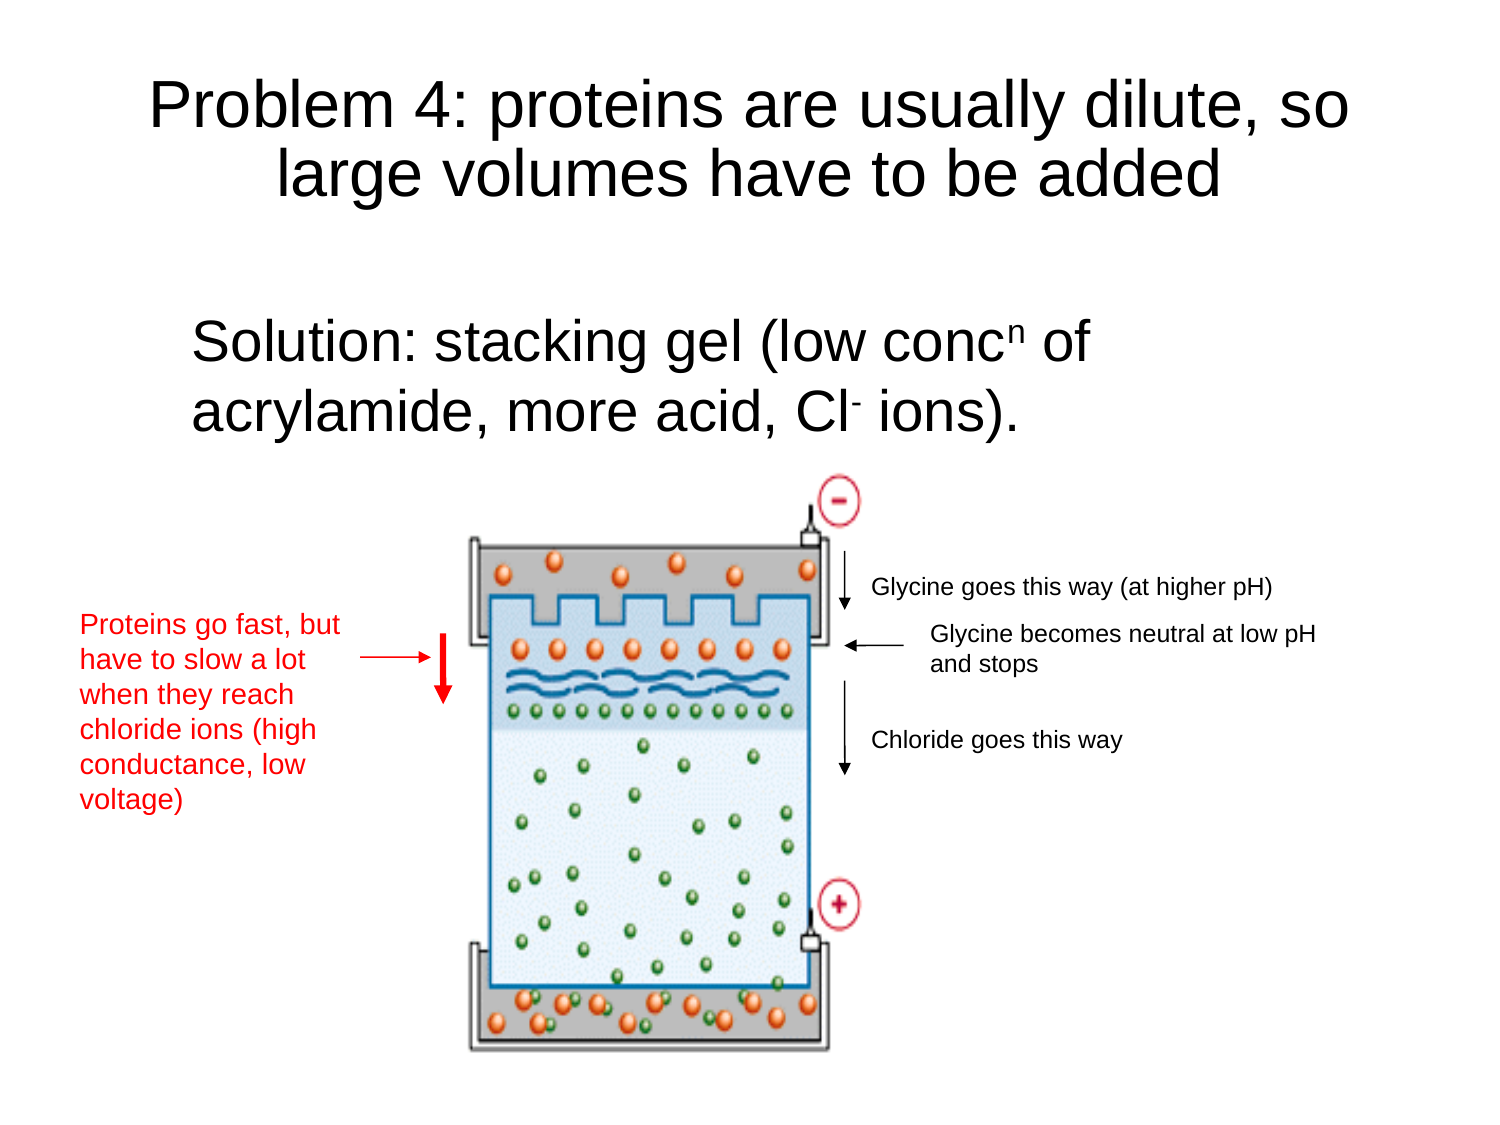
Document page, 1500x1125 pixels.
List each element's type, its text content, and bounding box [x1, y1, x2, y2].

picture [454, 456, 877, 1071]
text_box Solution: stacking gel (low concn of acrylamide, more acid, Cl- ions). [177, 295, 1347, 558]
text_box Glycine goes this way (at higher pH) [856, 562, 1329, 608]
text_box Proteins go fast, but have to slow a lot when they reach chloride ions (high conductance, low voltage) [64, 597, 372, 824]
text_box Chloride goes this way [856, 716, 1164, 762]
list [75, 262, 1426, 1006]
title Problem 4: proteins are usually dilute, so large volumes have to be added [75, 45, 1426, 233]
text_box Glycine becomes neutral at low pH and stops [915, 609, 1365, 685]
